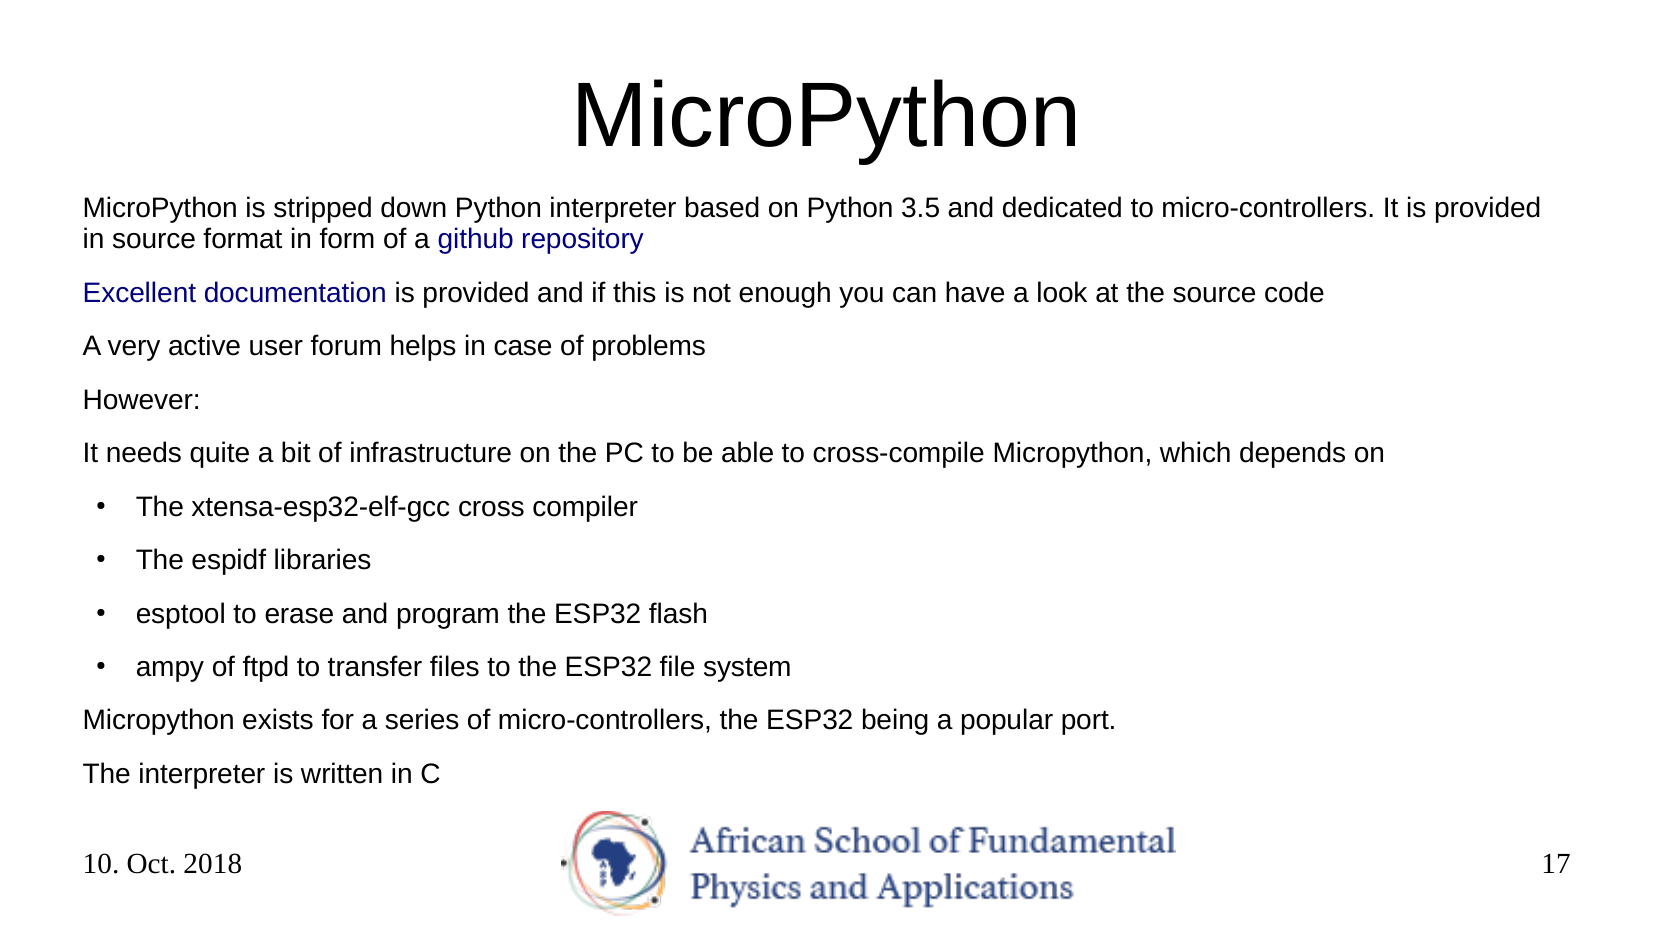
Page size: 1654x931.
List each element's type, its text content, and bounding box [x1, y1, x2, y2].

picture [561, 811, 1176, 916]
title MicroPython [82, 37, 1571, 192]
list MicroPython is stripped down Python interpreter based on Python 3.5 and dedicated to micro-controllers. It is provided in source format in form of a github repository Excellent documentation is provided and if this is not enough you can have a look at the source code A very active user forum helps in case of problems However: It needs quite a bit of infrastructure on the PC to be able to cross-compile Micropython, which depends on The xtensa-esp32-elf-gcc cross compiler The espidf libraries esptool to erase and program the ESP32 flash ampy of ftpd to transfer files to the ESP32 file system Micropython exists for a series of micro-controllers, the ESP32 being a popular port. The interpreter is written in C [82, 192, 1571, 798]
